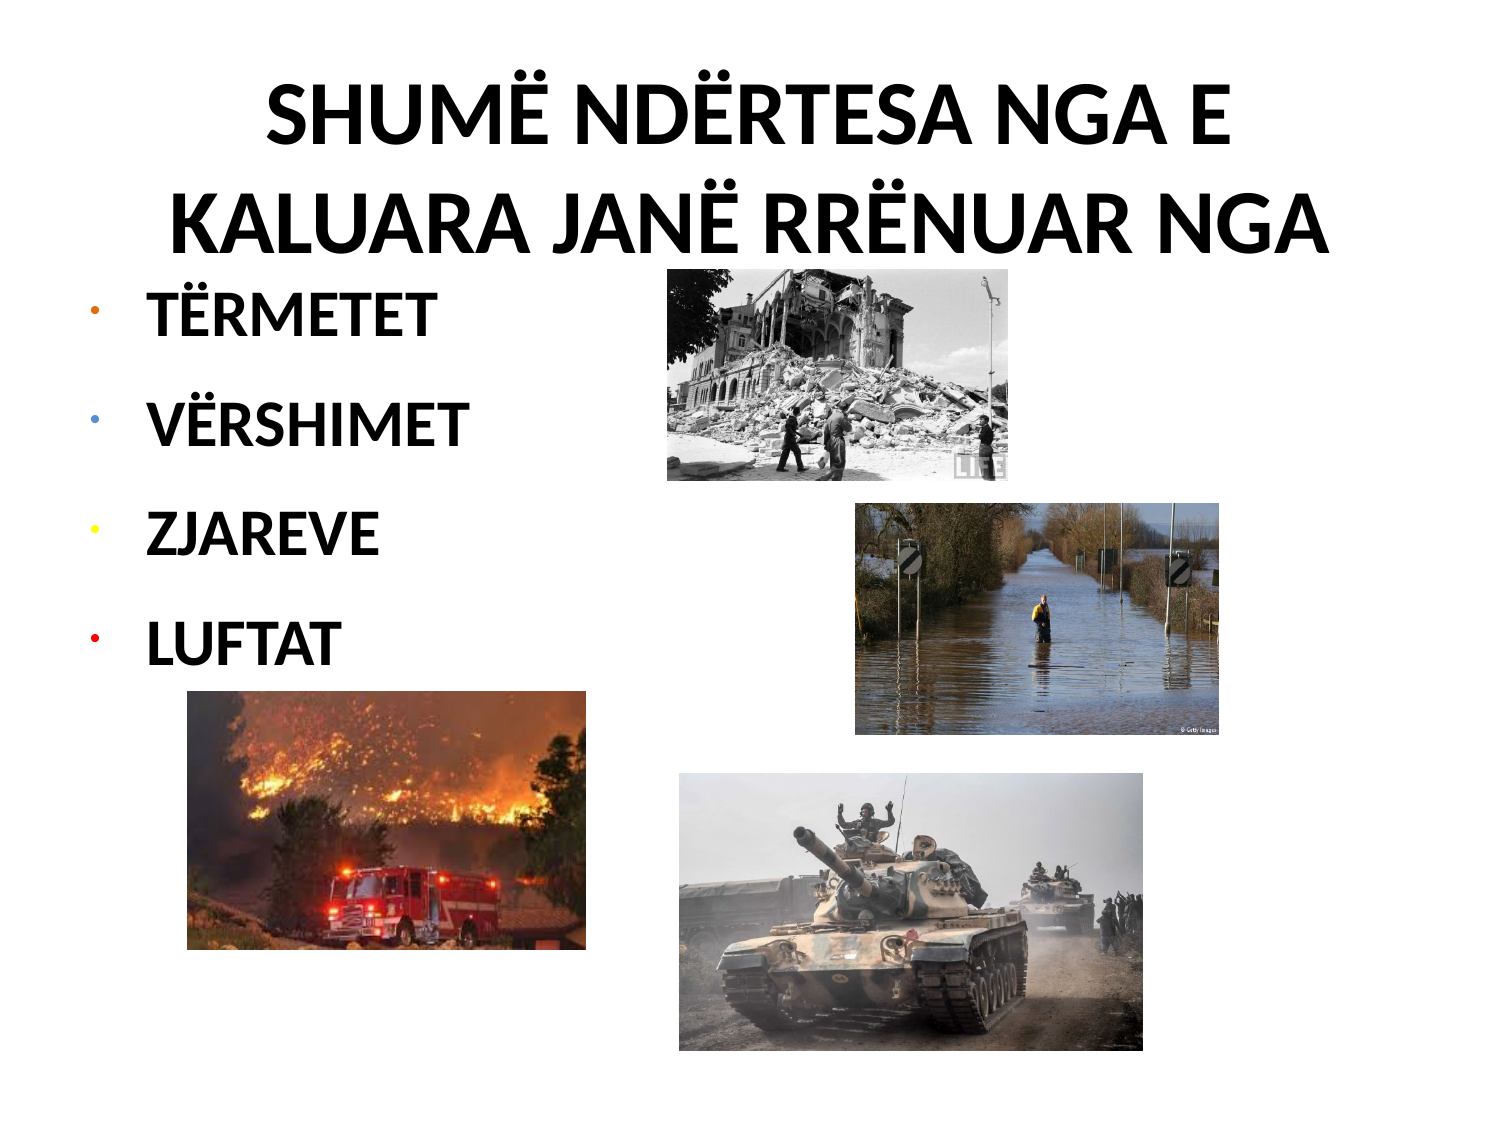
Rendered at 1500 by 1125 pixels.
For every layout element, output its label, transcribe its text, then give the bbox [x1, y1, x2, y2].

picture [855, 503, 1219, 735]
list TËRMETET VËRSHIMET ZJAREVE LUFTAT [75, 262, 1425, 1005]
picture [679, 773, 1143, 1051]
picture [667, 269, 1008, 481]
title SHUMË NDËRTESA NGA E KALUARA JANË RRËNUAR NGA [75, 45, 1425, 233]
picture [187, 691, 586, 950]
